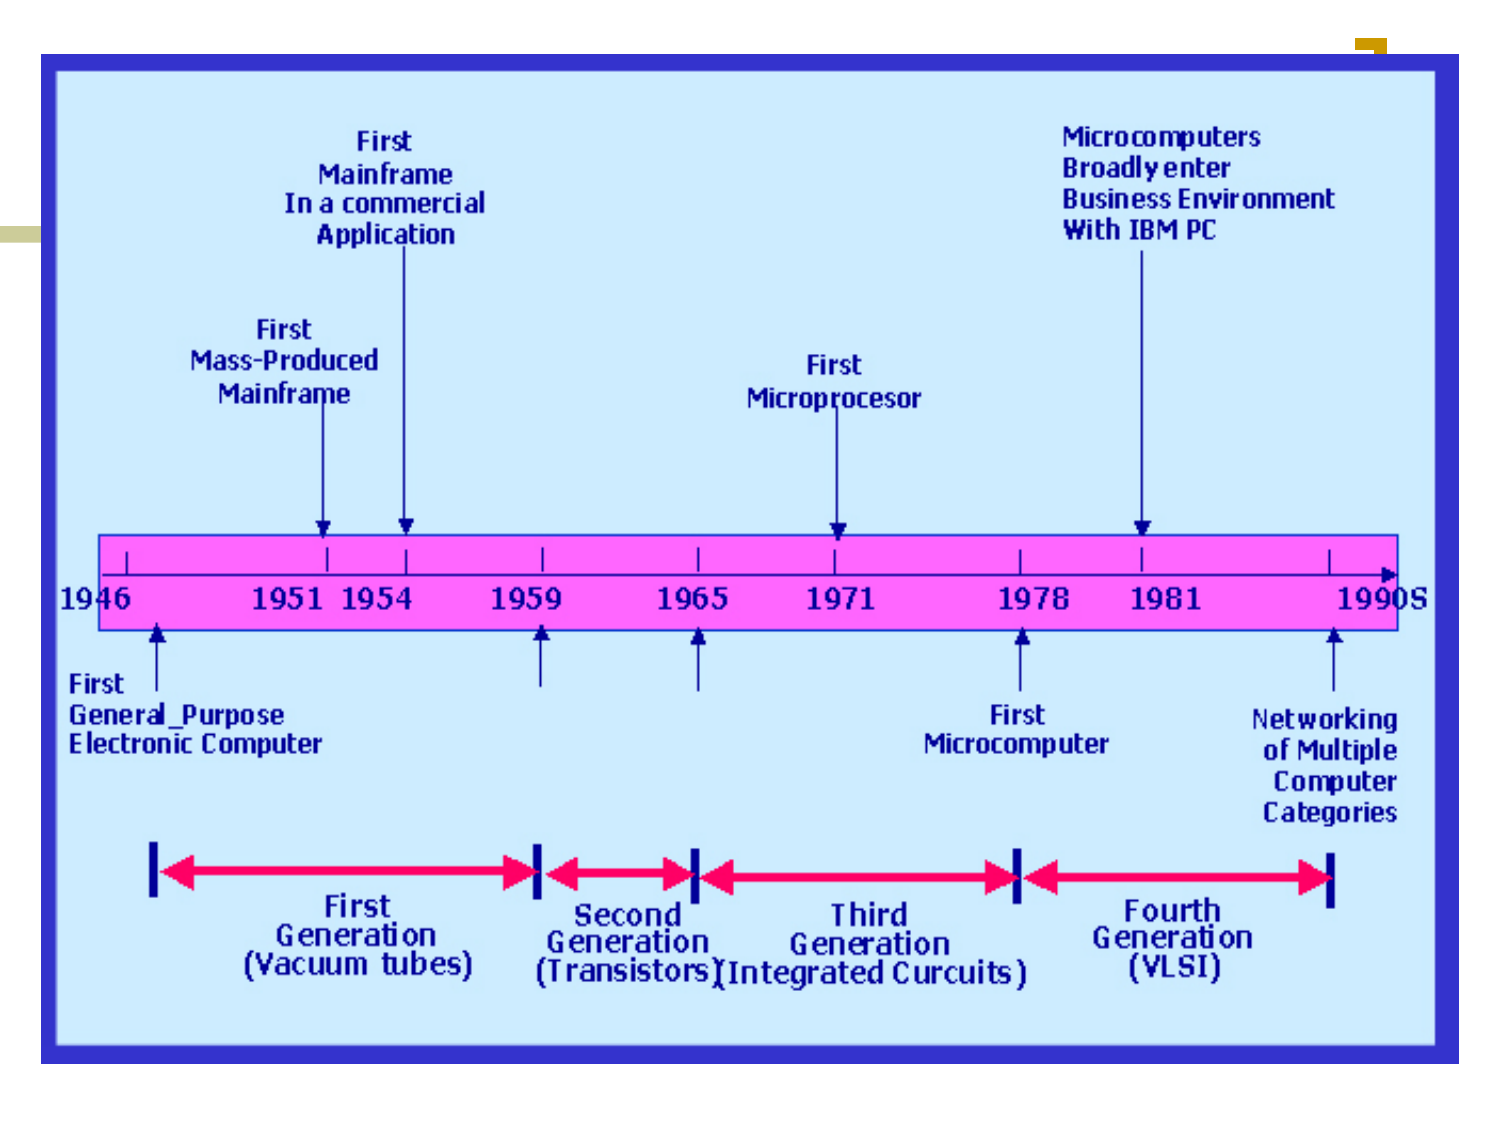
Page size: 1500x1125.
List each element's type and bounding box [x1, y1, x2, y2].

picture [41, 54, 1459, 1064]
